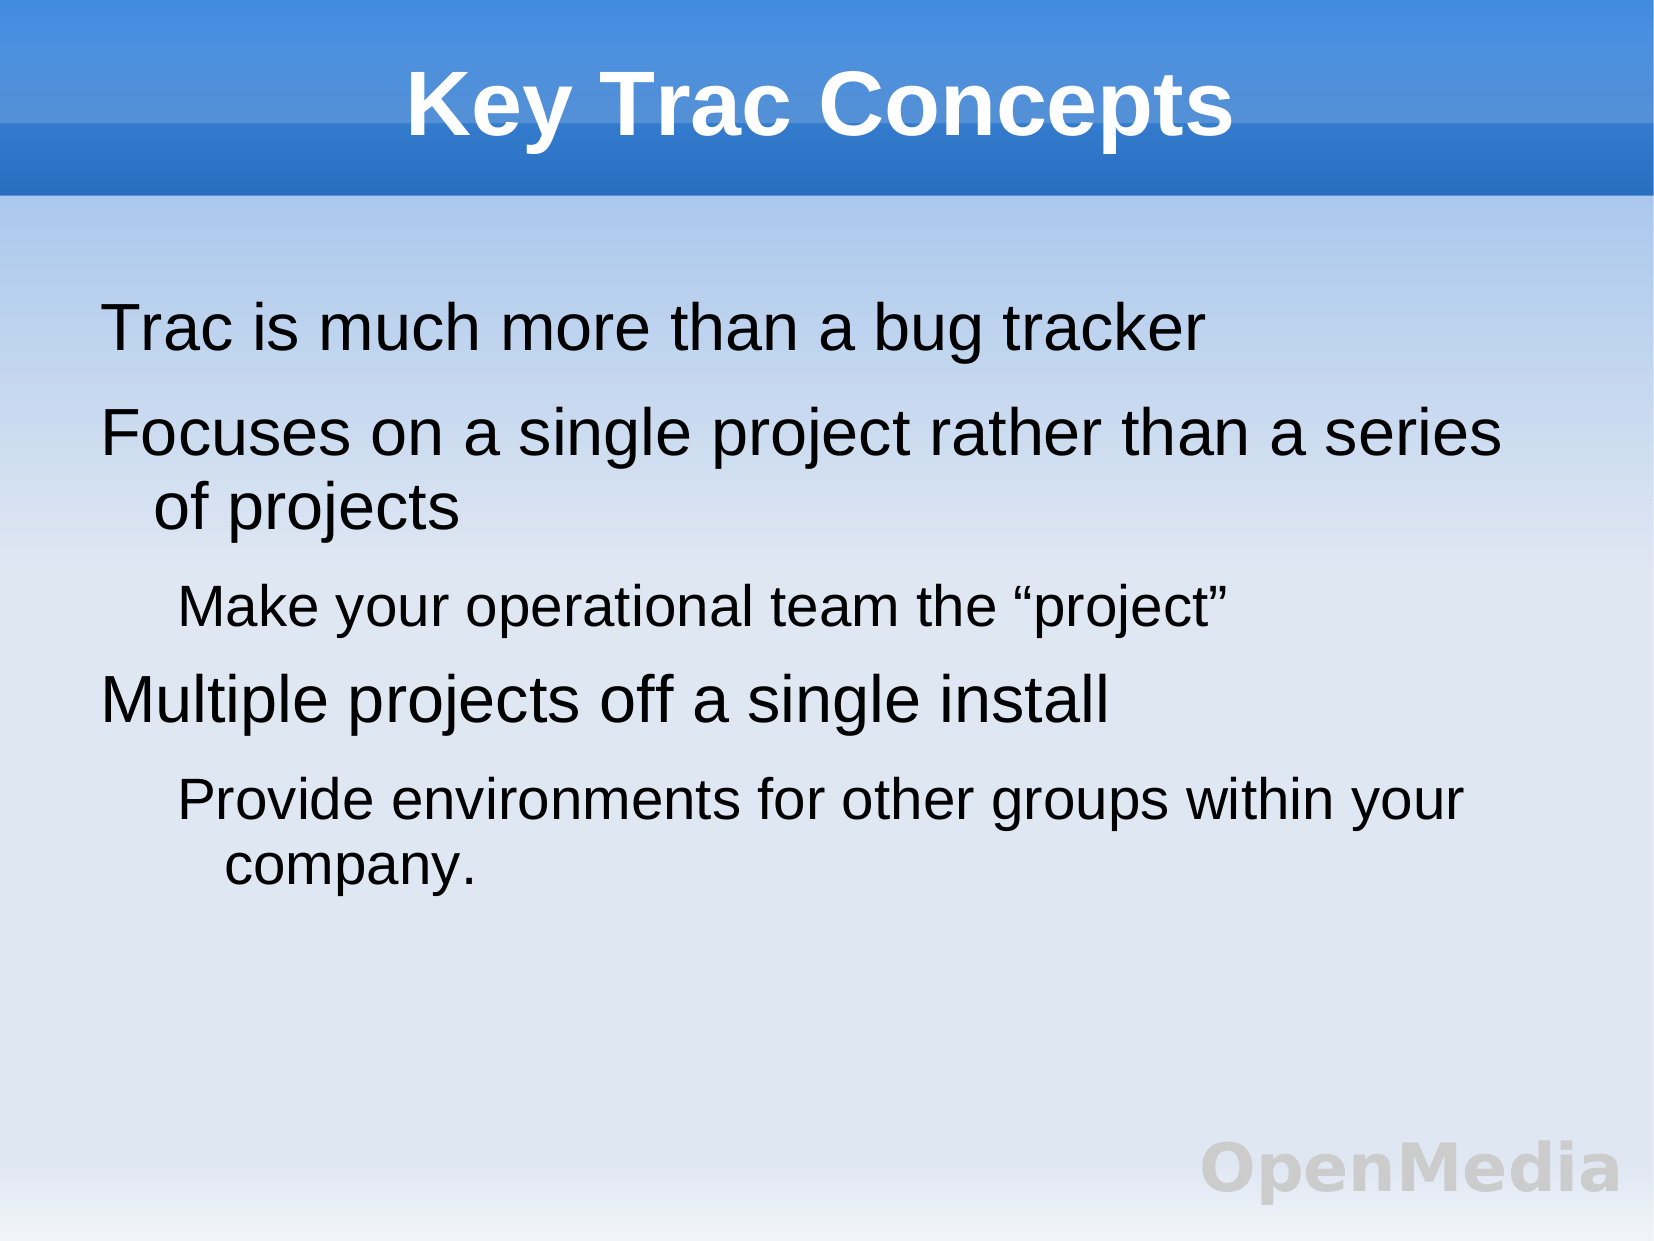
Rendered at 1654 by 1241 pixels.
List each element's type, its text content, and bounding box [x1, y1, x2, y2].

title Key Trac Concepts [76, 0, 1565, 208]
list Trac is much more than a bug tracker Focuses on a single project rather than a series of projects Make your operational team the “project” Multiple projects off a single install Provide environments for other groups within your company. [82, 290, 1571, 1094]
picture [0, 0, 1654, 1241]
